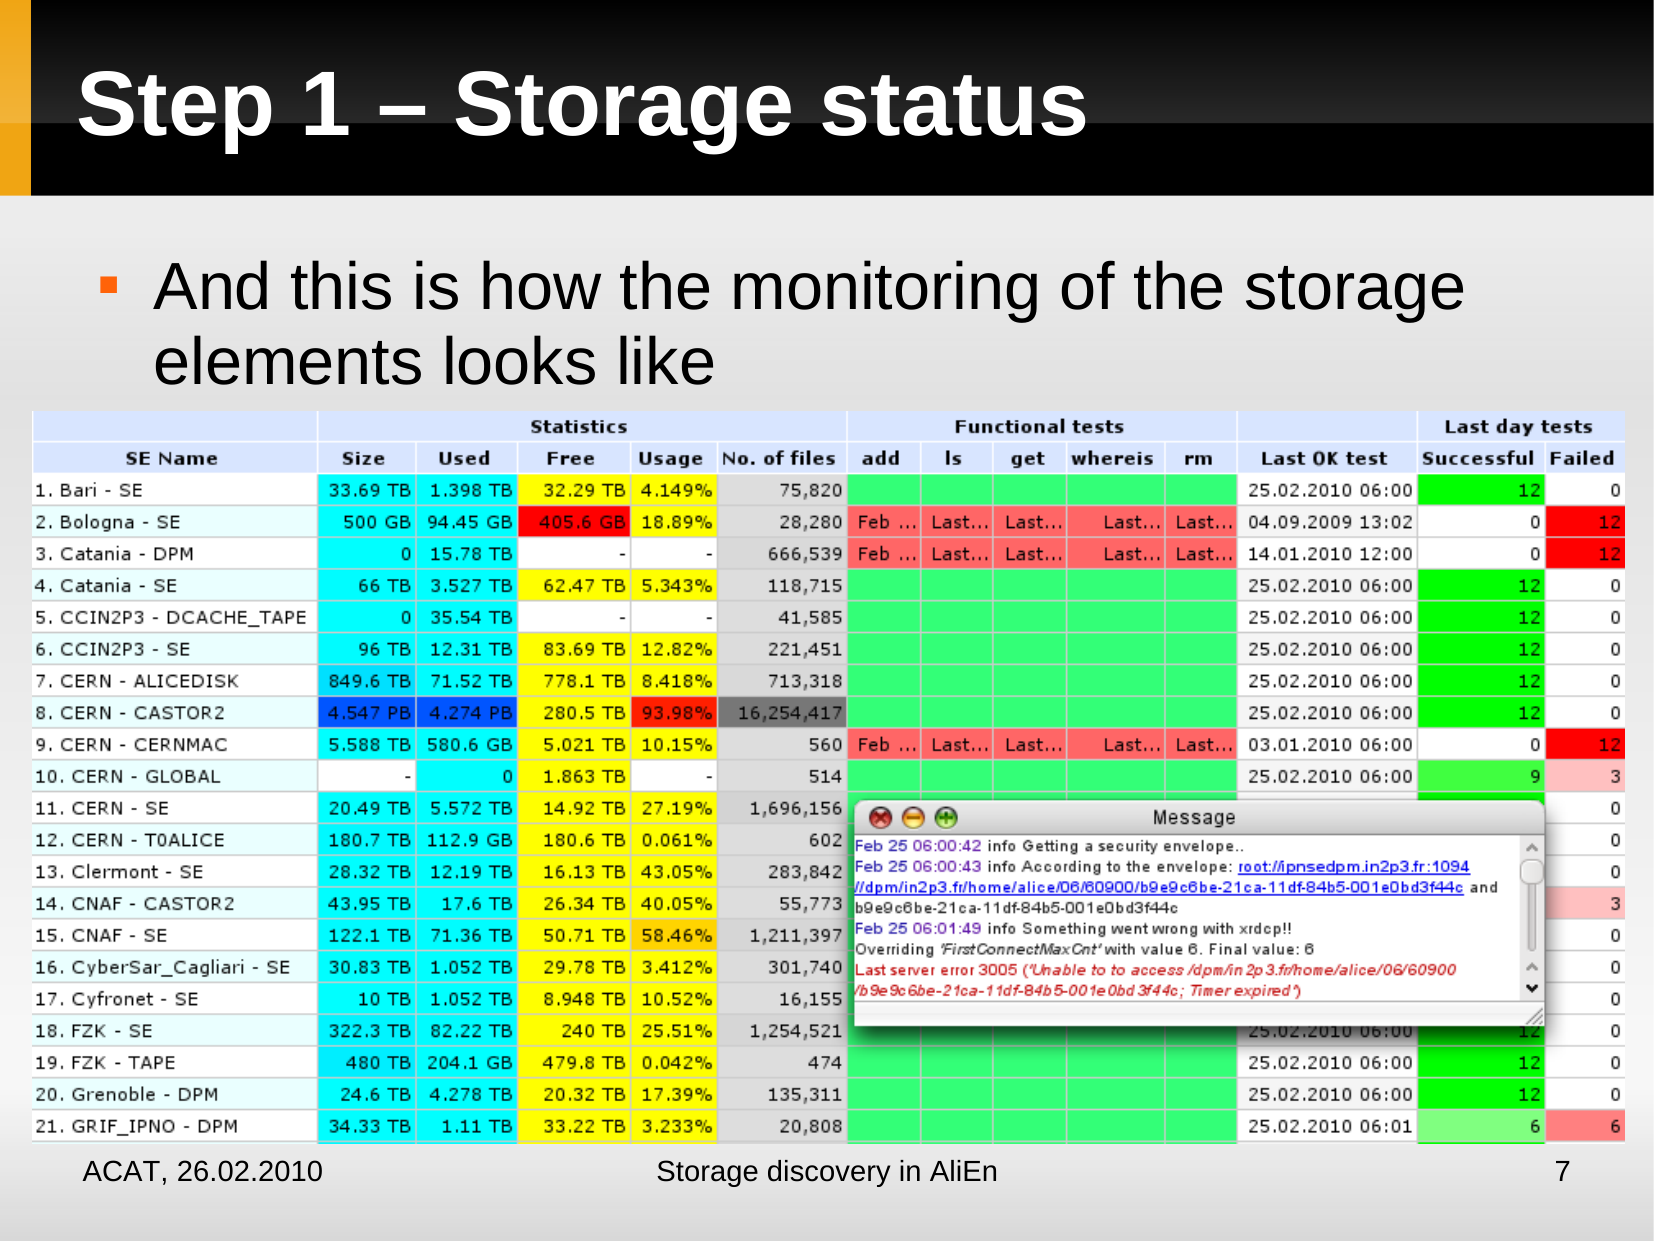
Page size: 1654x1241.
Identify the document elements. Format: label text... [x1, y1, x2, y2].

title Step 1 – Storage status [76, 0, 1565, 208]
picture [0, 0, 1654, 1241]
list And this is how the monitoring of the storage elements looks like [82, 248, 1571, 411]
